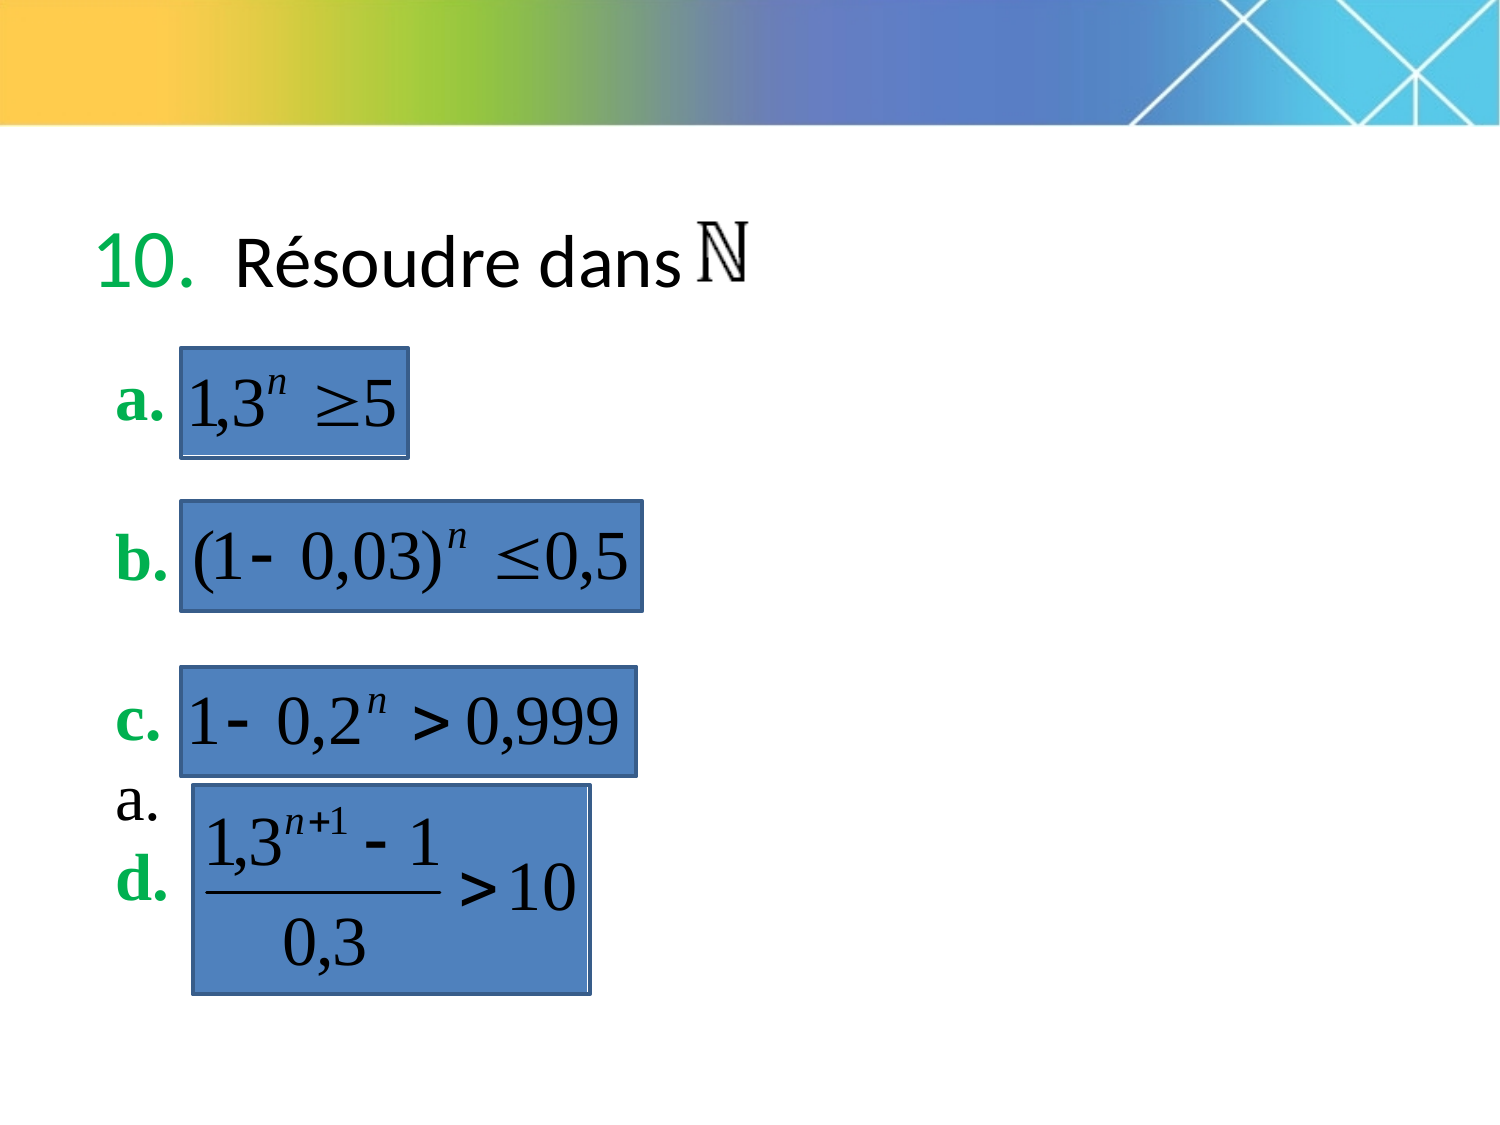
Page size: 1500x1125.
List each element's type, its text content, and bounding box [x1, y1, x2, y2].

text_box a. b. c. d. [100, 326, 1377, 928]
picture [692, 208, 758, 286]
title 10. Résoudre dans [76, 160, 1500, 347]
chart [183, 350, 406, 456]
chart [194, 786, 588, 993]
chart [183, 503, 641, 609]
chart [183, 668, 635, 775]
